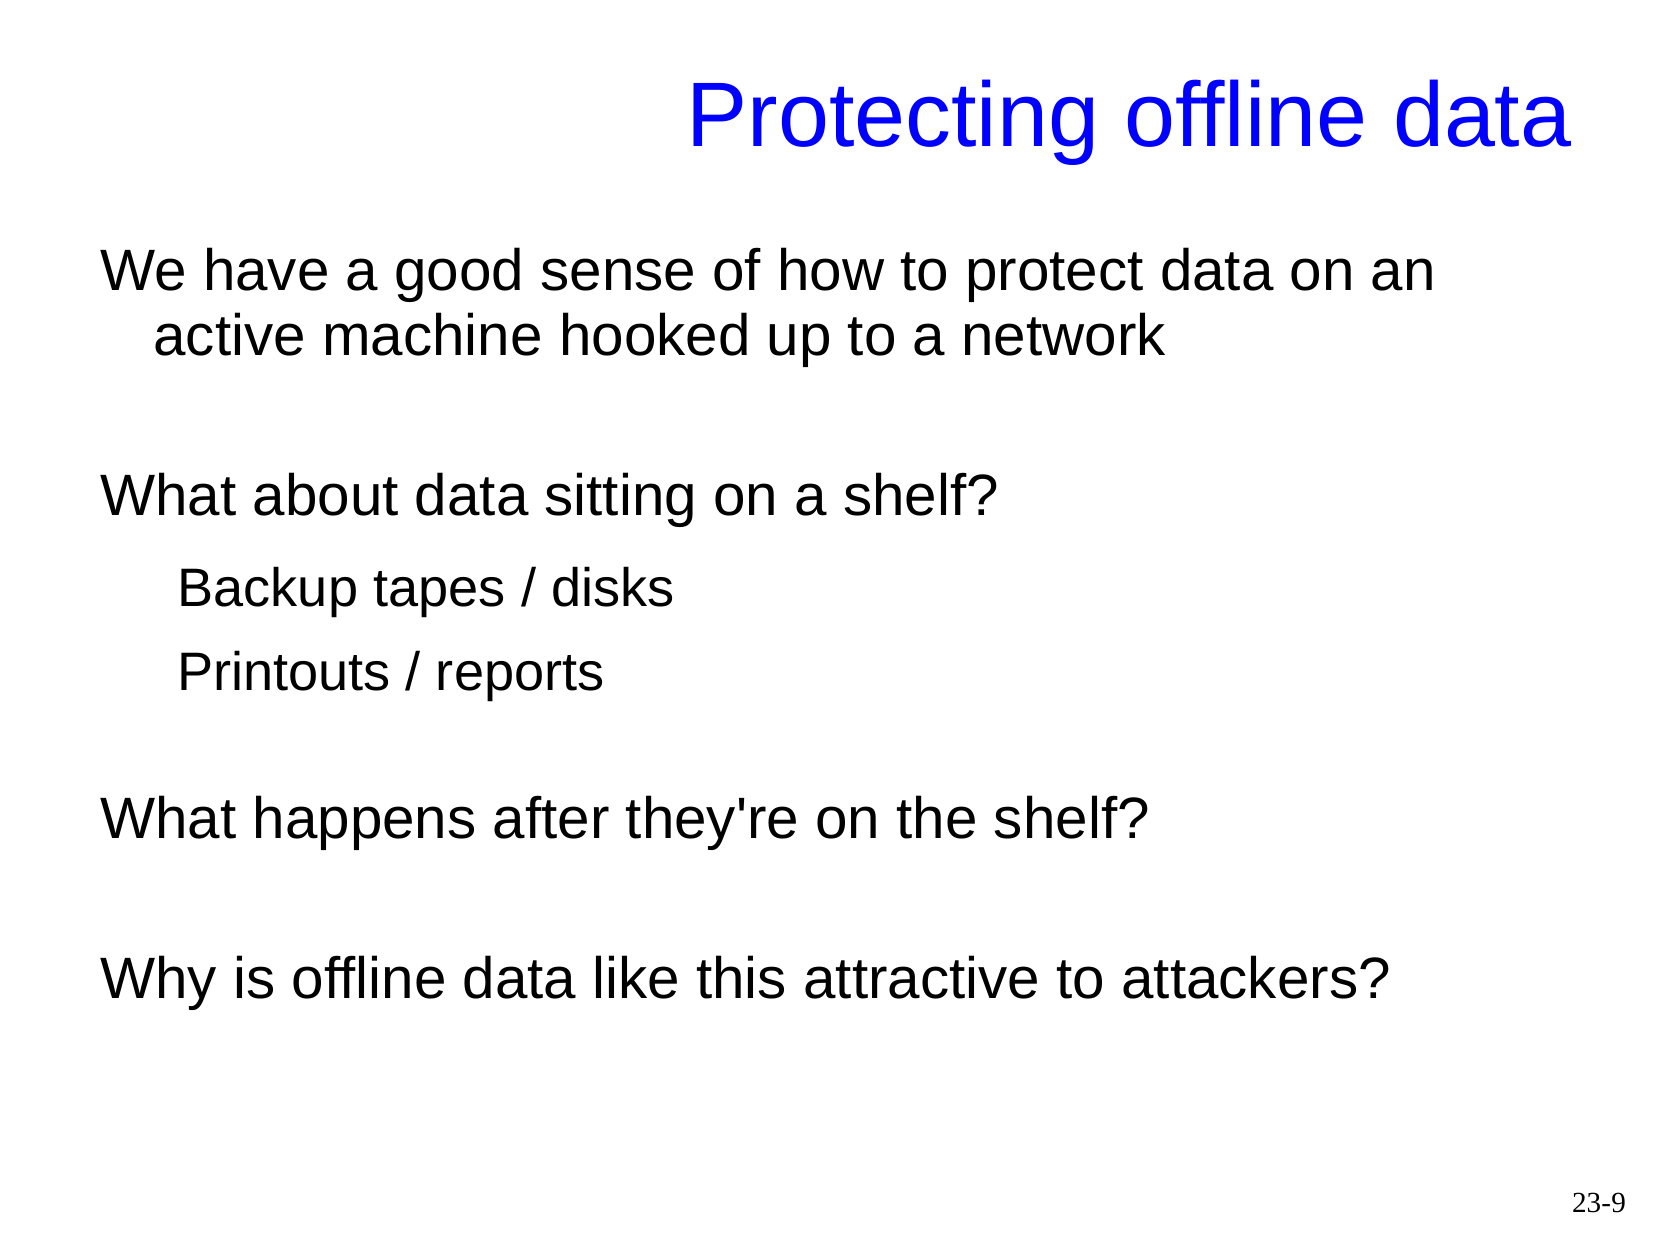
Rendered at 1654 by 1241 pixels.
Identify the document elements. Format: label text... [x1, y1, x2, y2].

list We have a good sense of how to protect data on an active machine hooked up to a network What about data sitting on a shelf? Backup tapes / disks Printouts / reports What happens after they're on the shelf? Why is offline data like this attractive to attackers? [82, 237, 1571, 1156]
title Protecting offline data [84, 18, 1573, 211]
